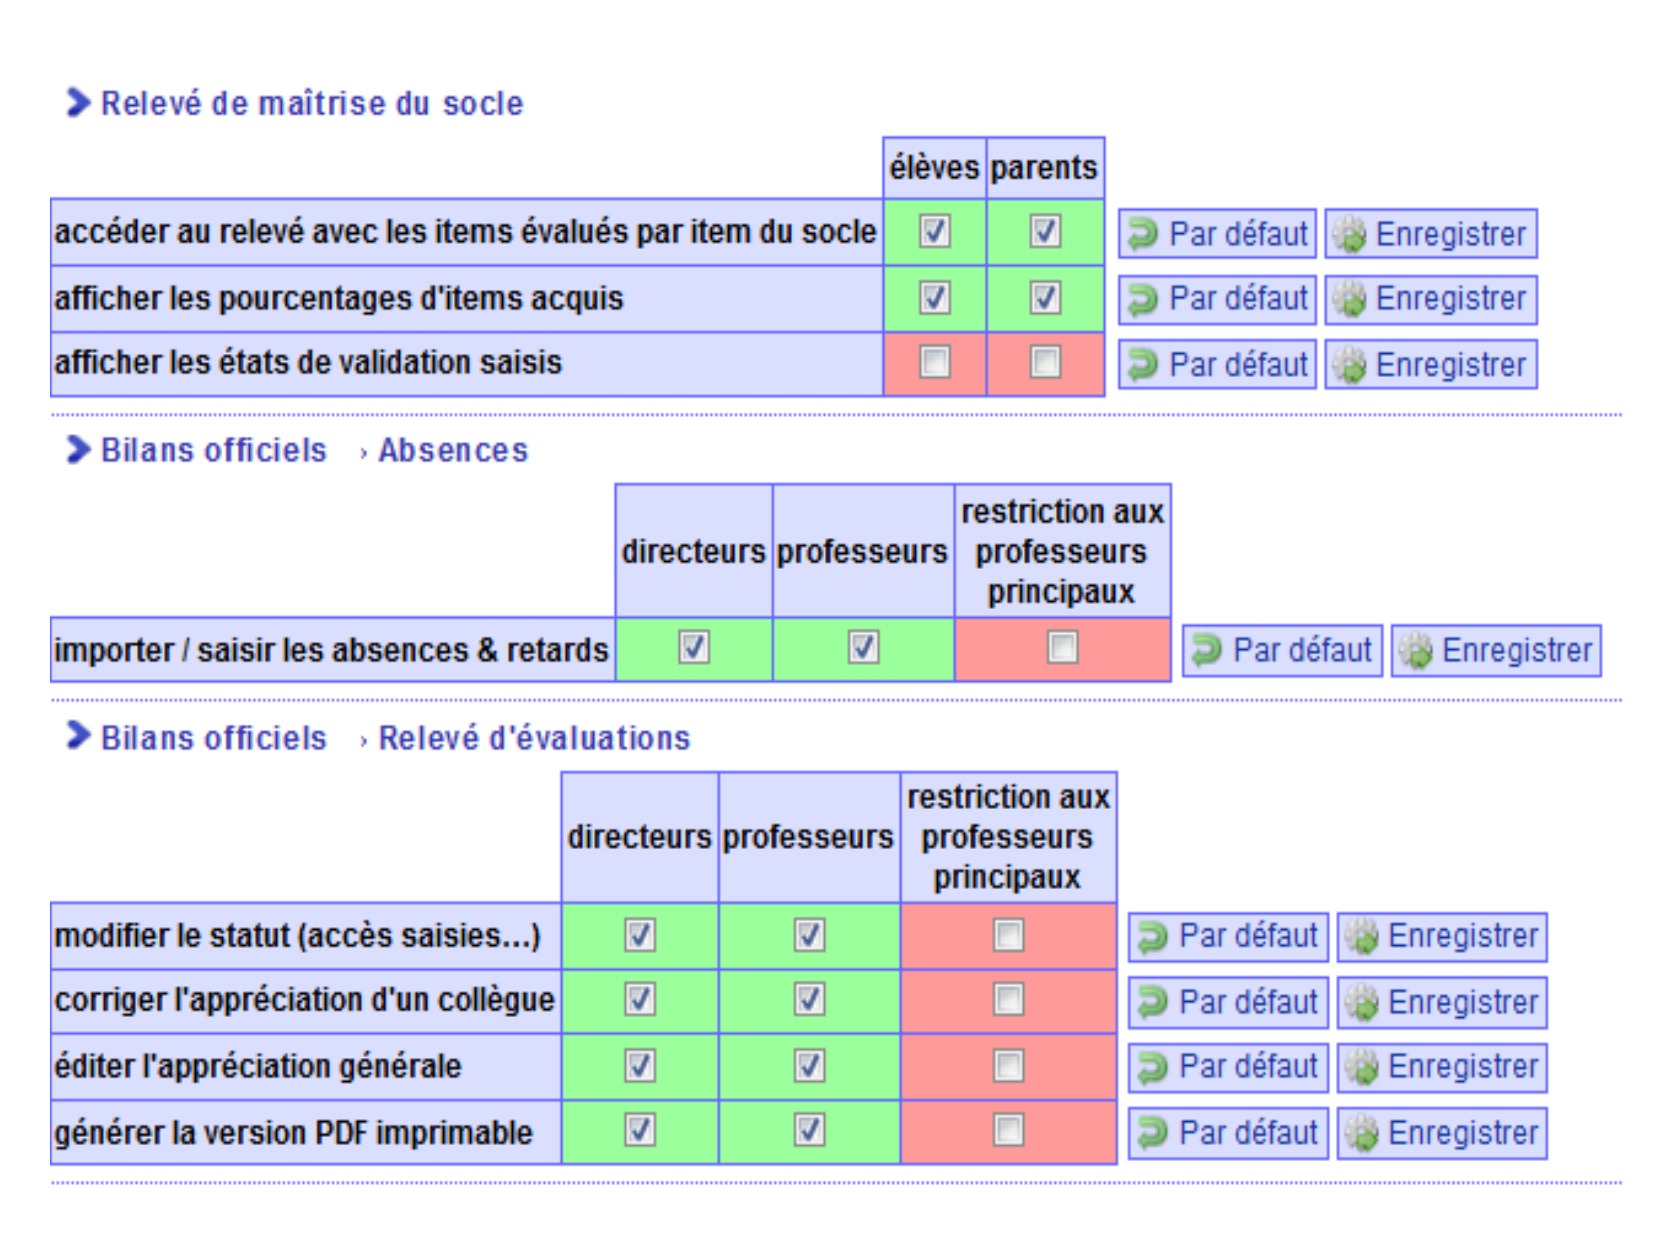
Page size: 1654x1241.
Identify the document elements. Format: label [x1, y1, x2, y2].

picture [50, 73, 1625, 1193]
